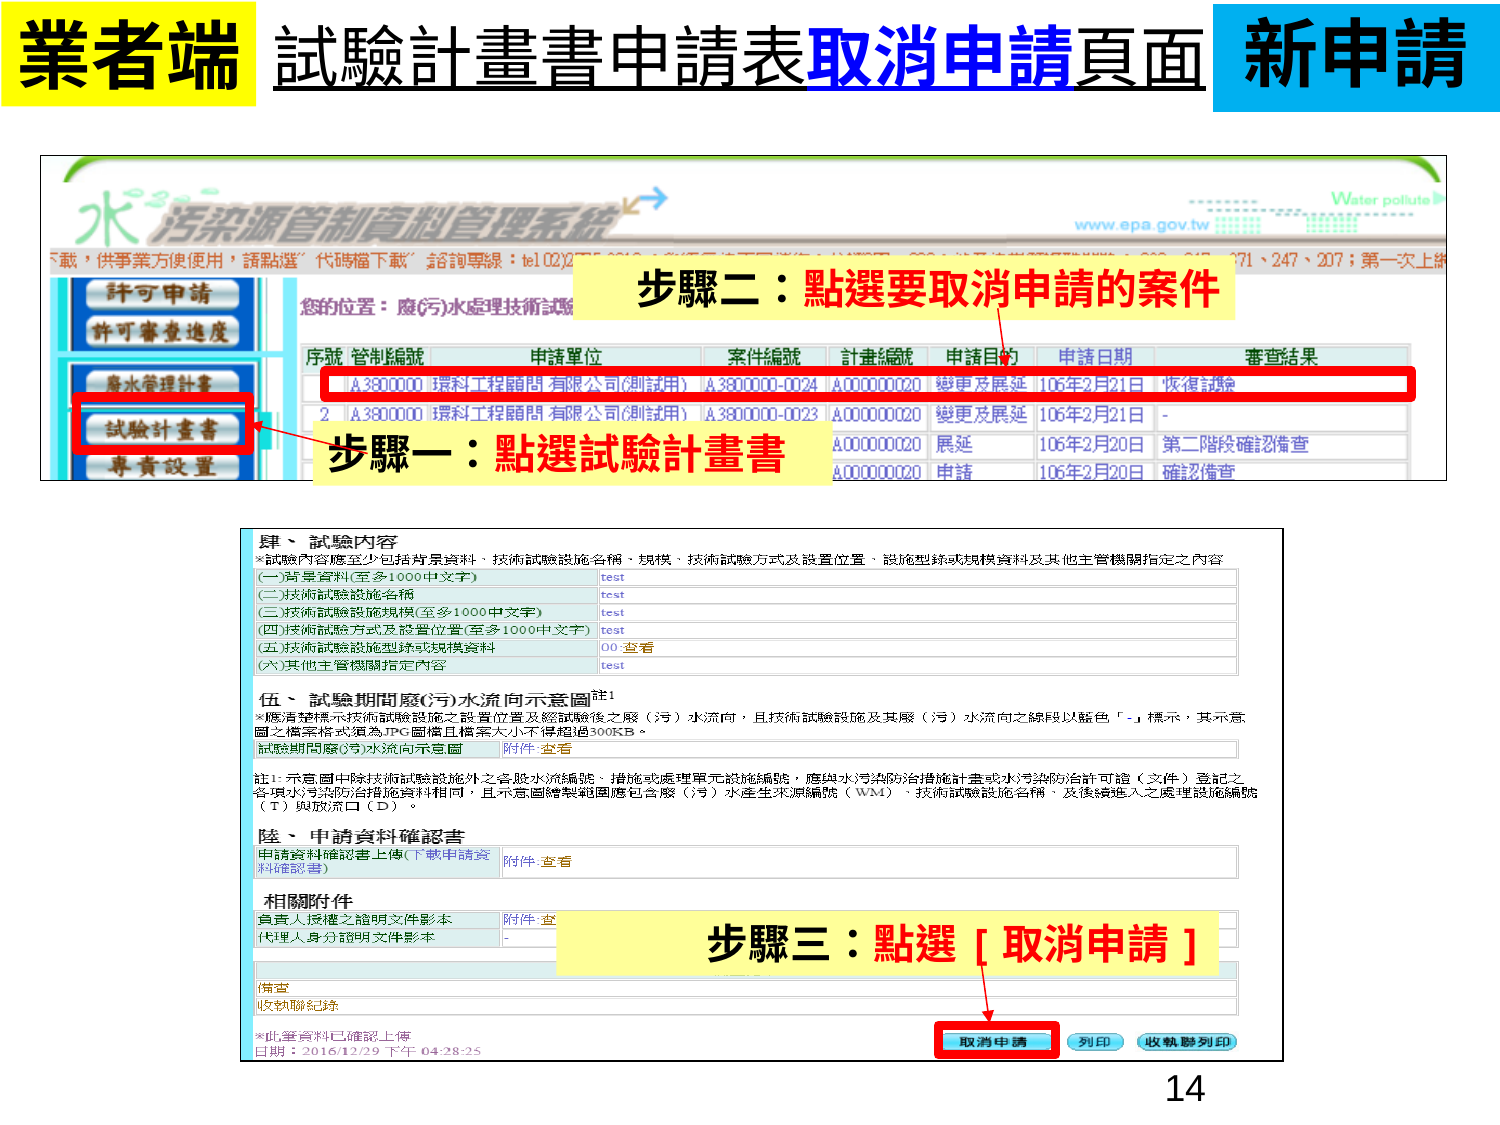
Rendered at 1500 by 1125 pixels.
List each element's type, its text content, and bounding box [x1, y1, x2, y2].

picture [81, 402, 245, 445]
text_box 新申請 [1210, 1, 1500, 114]
text_box 試驗計畫書申請表取消申請頁面 [258, 7, 1208, 103]
text_box 步驟三：點選[取消申請] [556, 910, 1219, 976]
text_box <編號> [1149, 1056, 1500, 1117]
text_box 步驟一：點選試驗計畫書 [312, 420, 833, 486]
text_box 步驟二：點選要取消申請的案件 [572, 255, 1236, 321]
picture [241, 529, 1283, 1061]
picture [41, 156, 1446, 480]
text_box 業者端 [1, 1, 257, 107]
